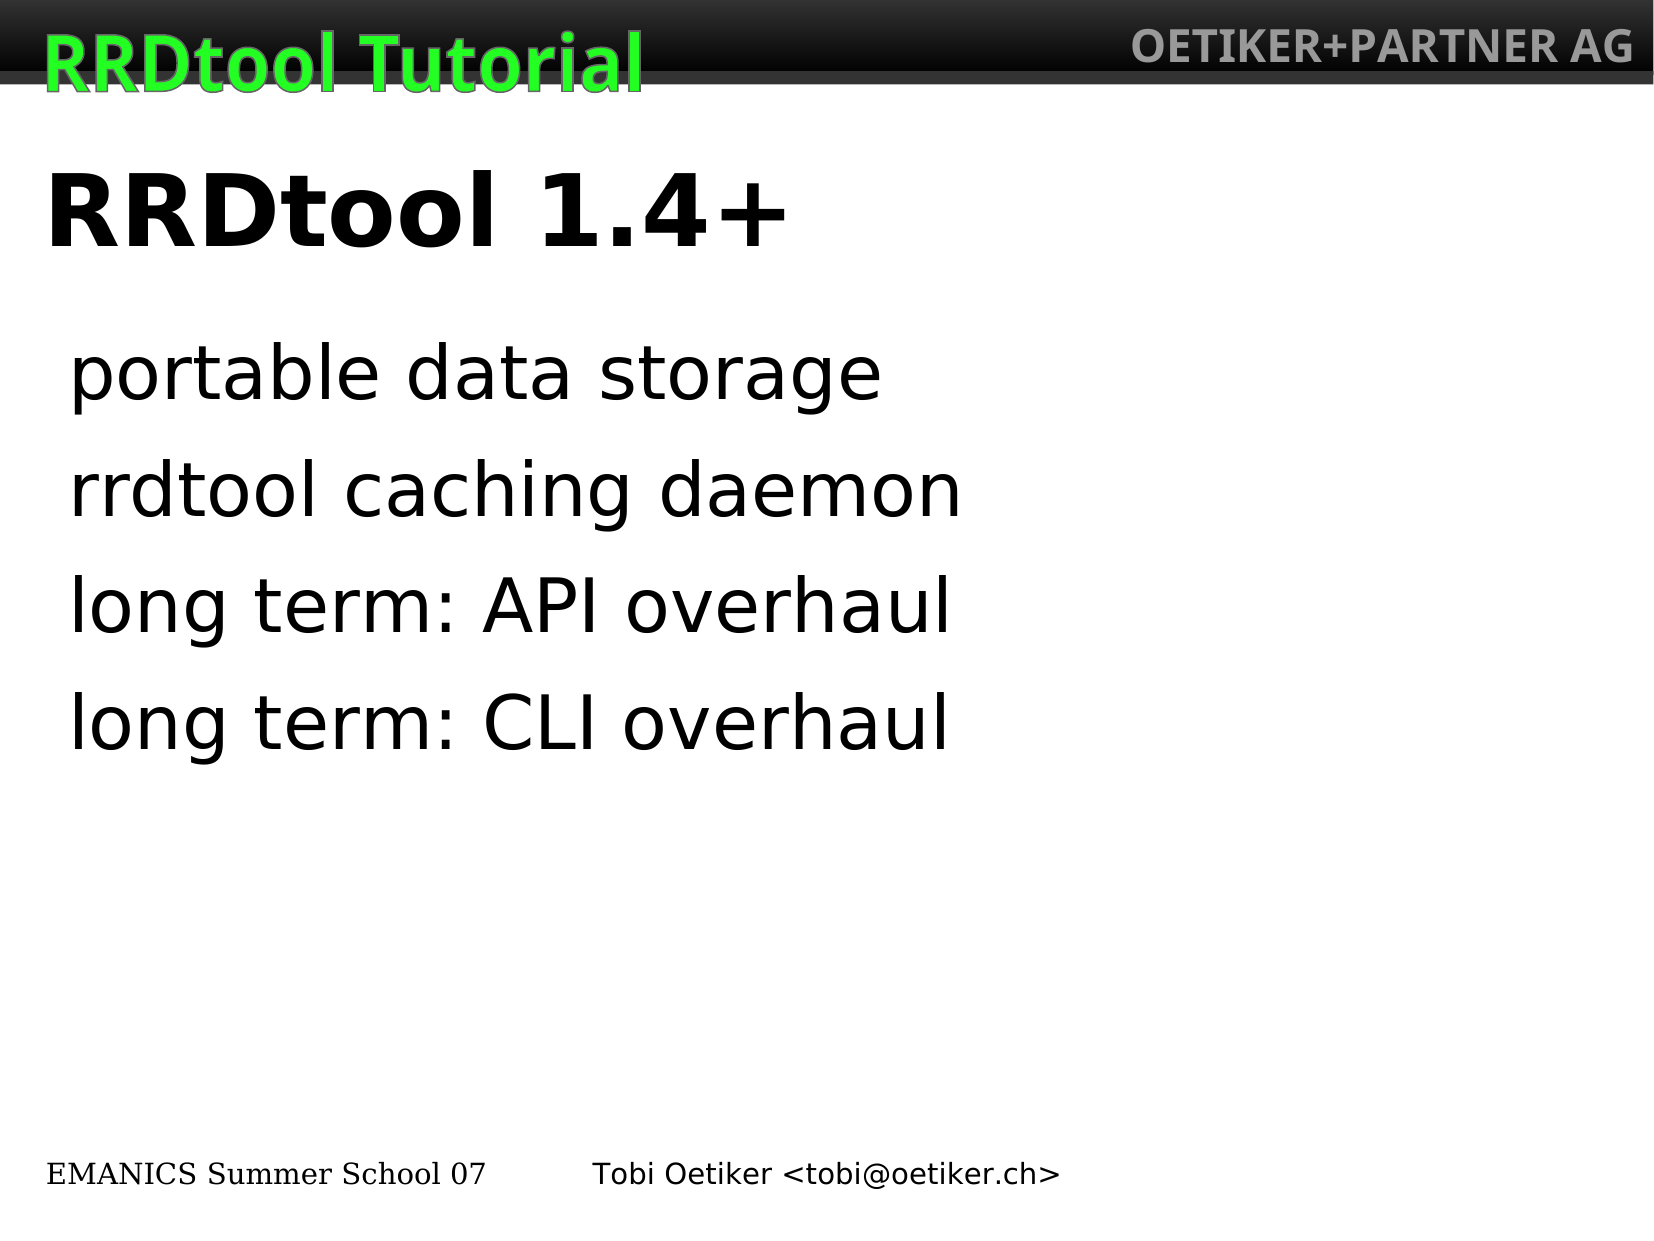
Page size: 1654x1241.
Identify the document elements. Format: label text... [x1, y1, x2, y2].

title RRDtool 1.4+ [43, 137, 1582, 287]
list portable data storage rrdtool caching daemon long term: API overhaul long term: CLI overhaul [50, 329, 1571, 1099]
